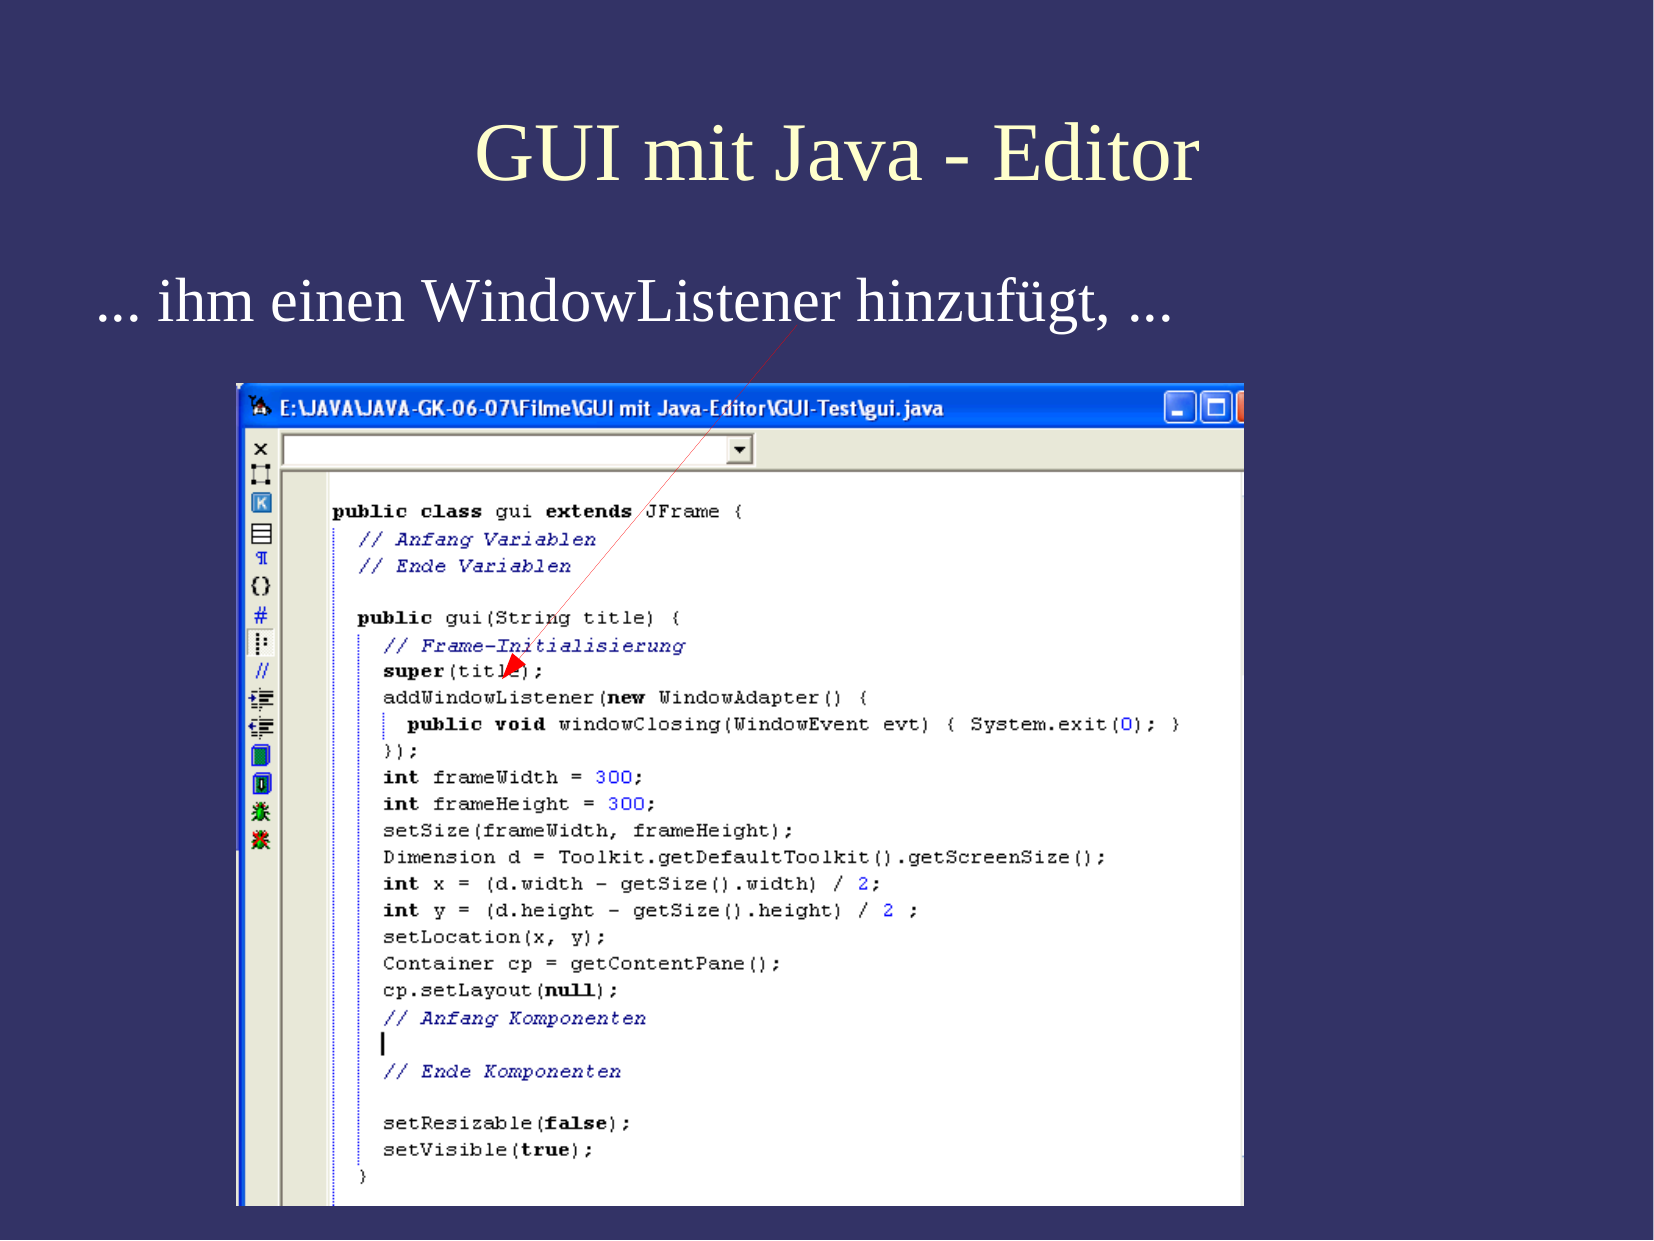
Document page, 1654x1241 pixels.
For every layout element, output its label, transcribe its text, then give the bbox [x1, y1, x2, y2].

list ... ihm einen WindowListener hinzufügt, ... [77, 265, 1579, 1214]
title GUI mit Java - Editor [54, 44, 1622, 260]
picture [236, 383, 1244, 1206]
